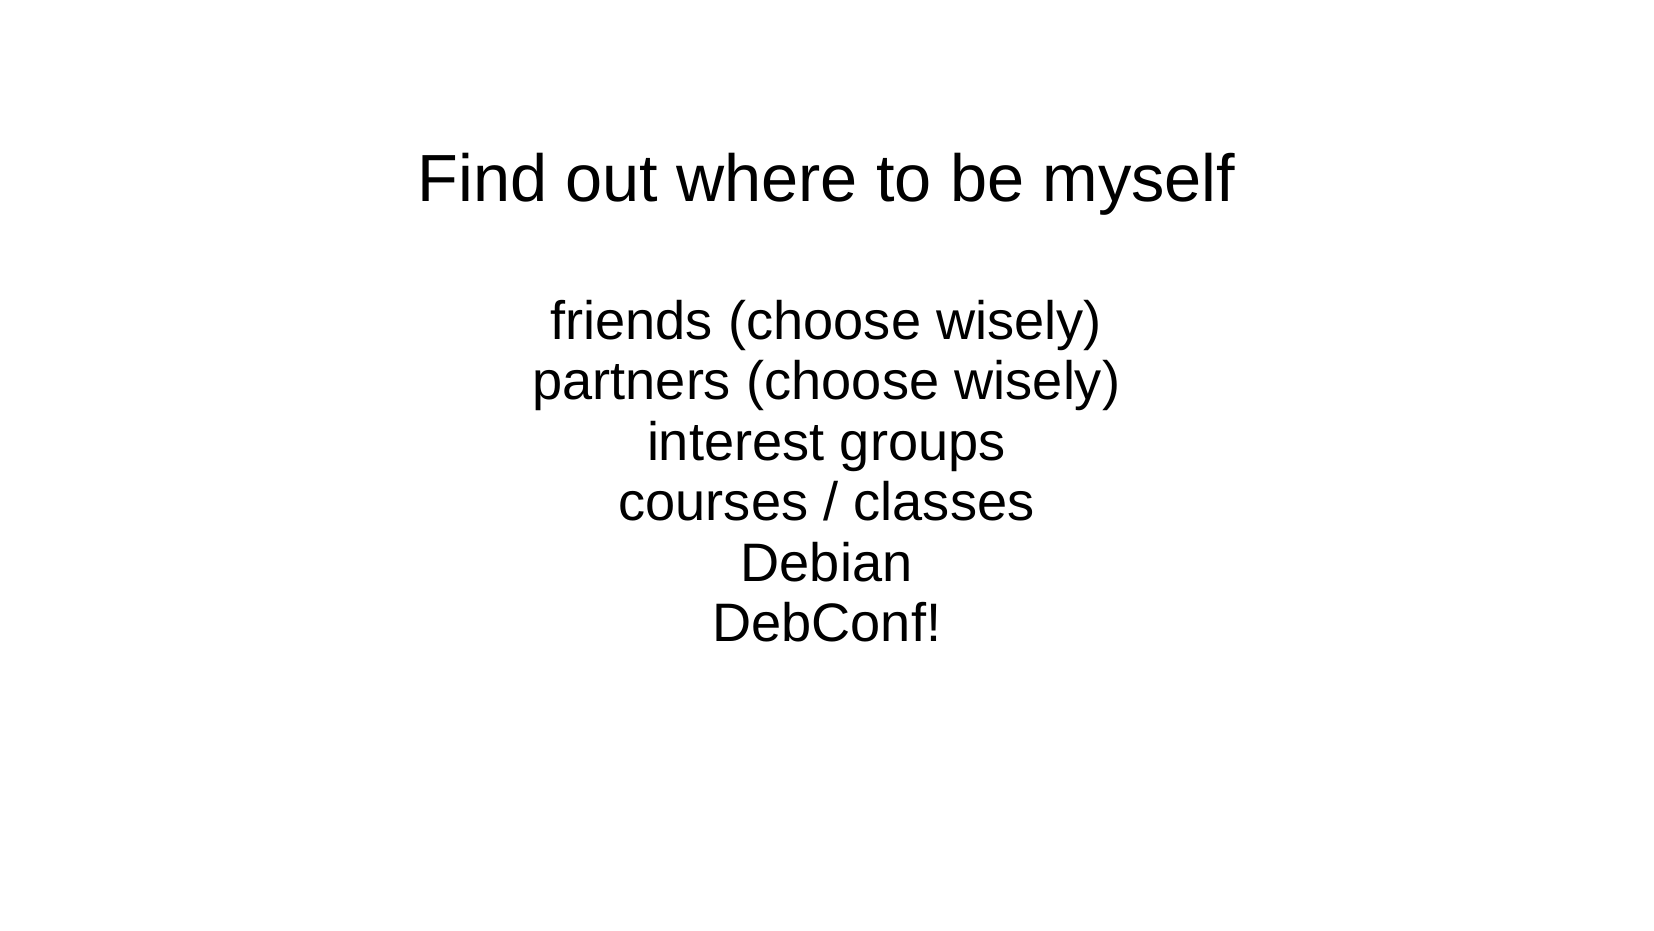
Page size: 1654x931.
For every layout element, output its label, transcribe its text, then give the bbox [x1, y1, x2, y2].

subtitle Find out where to be myself friends (choose wisely) partners (choose wisely) interest groups courses / classes Debian DebConf! [82, 37, 1571, 757]
